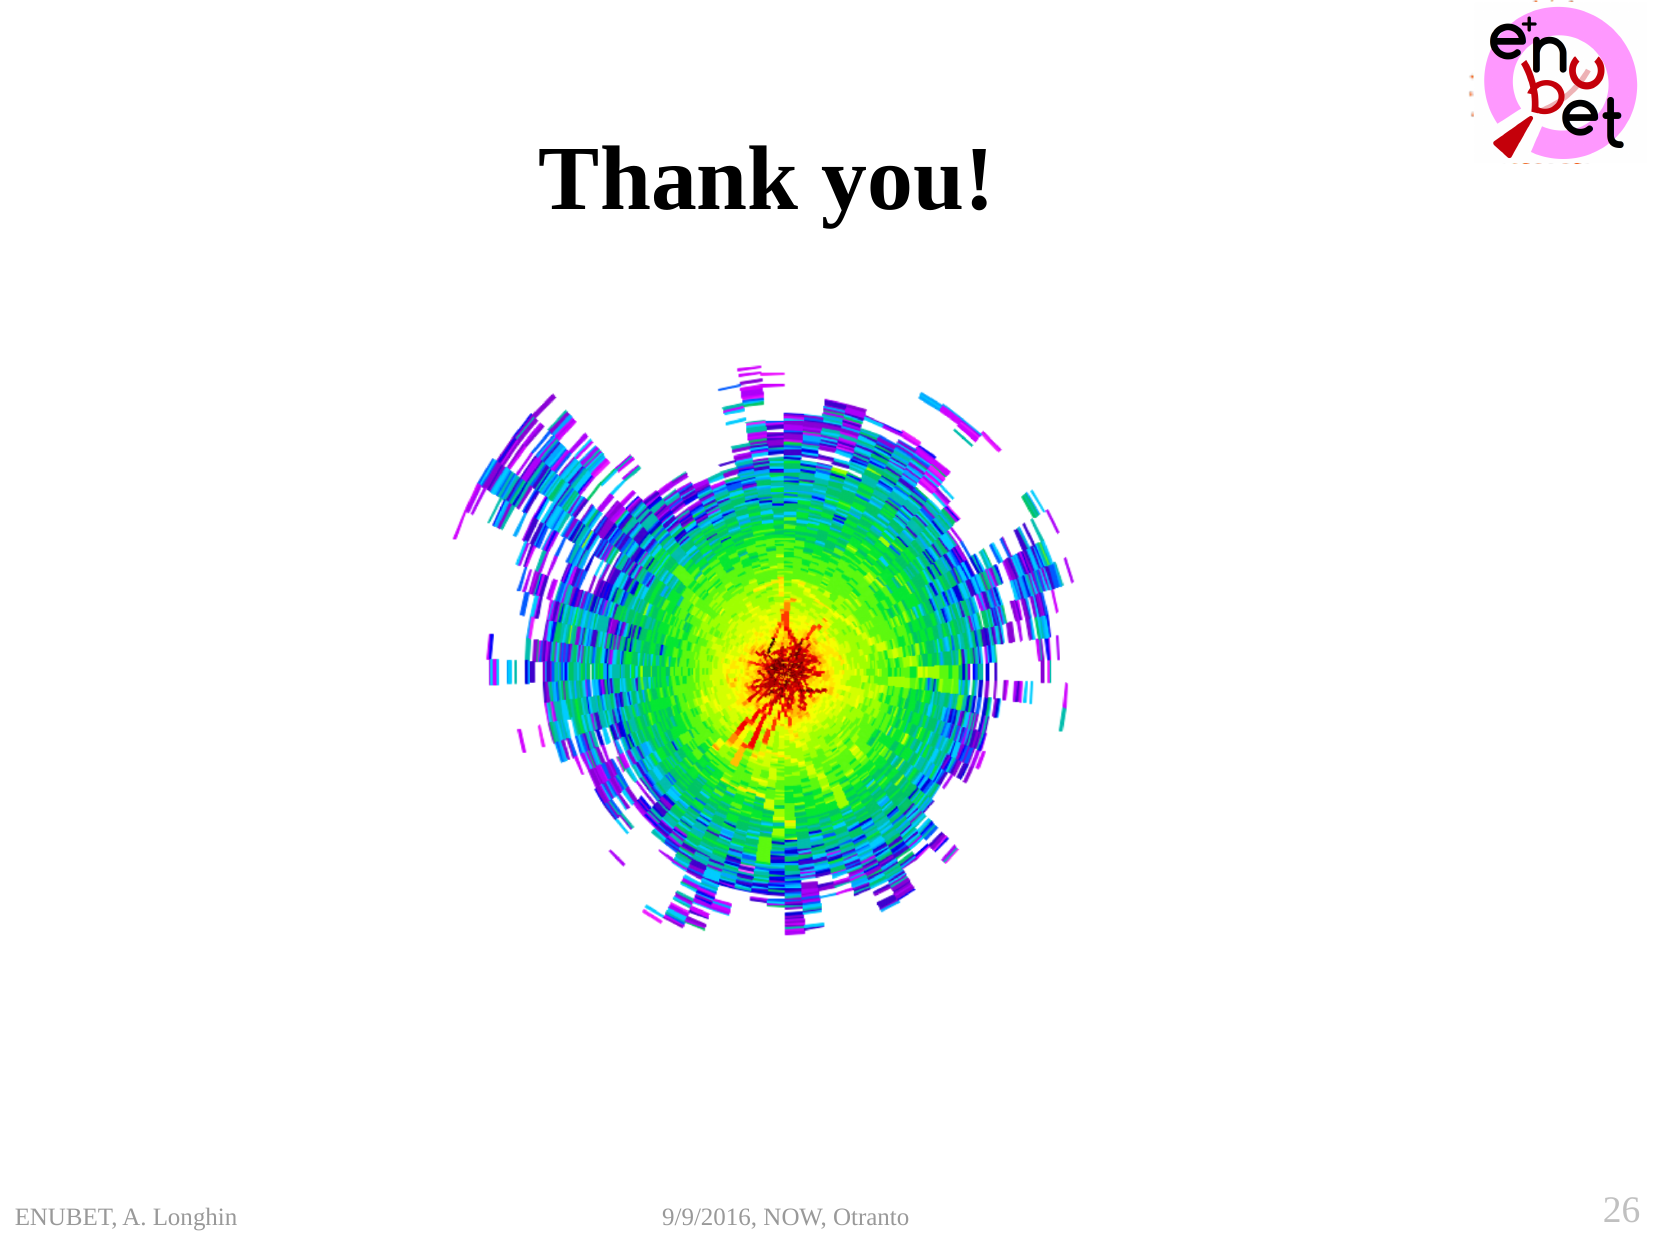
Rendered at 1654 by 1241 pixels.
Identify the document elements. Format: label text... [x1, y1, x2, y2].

picture [437, 347, 1127, 957]
picture [1463, 0, 1653, 164]
title Thank you! [23, 120, 1512, 237]
